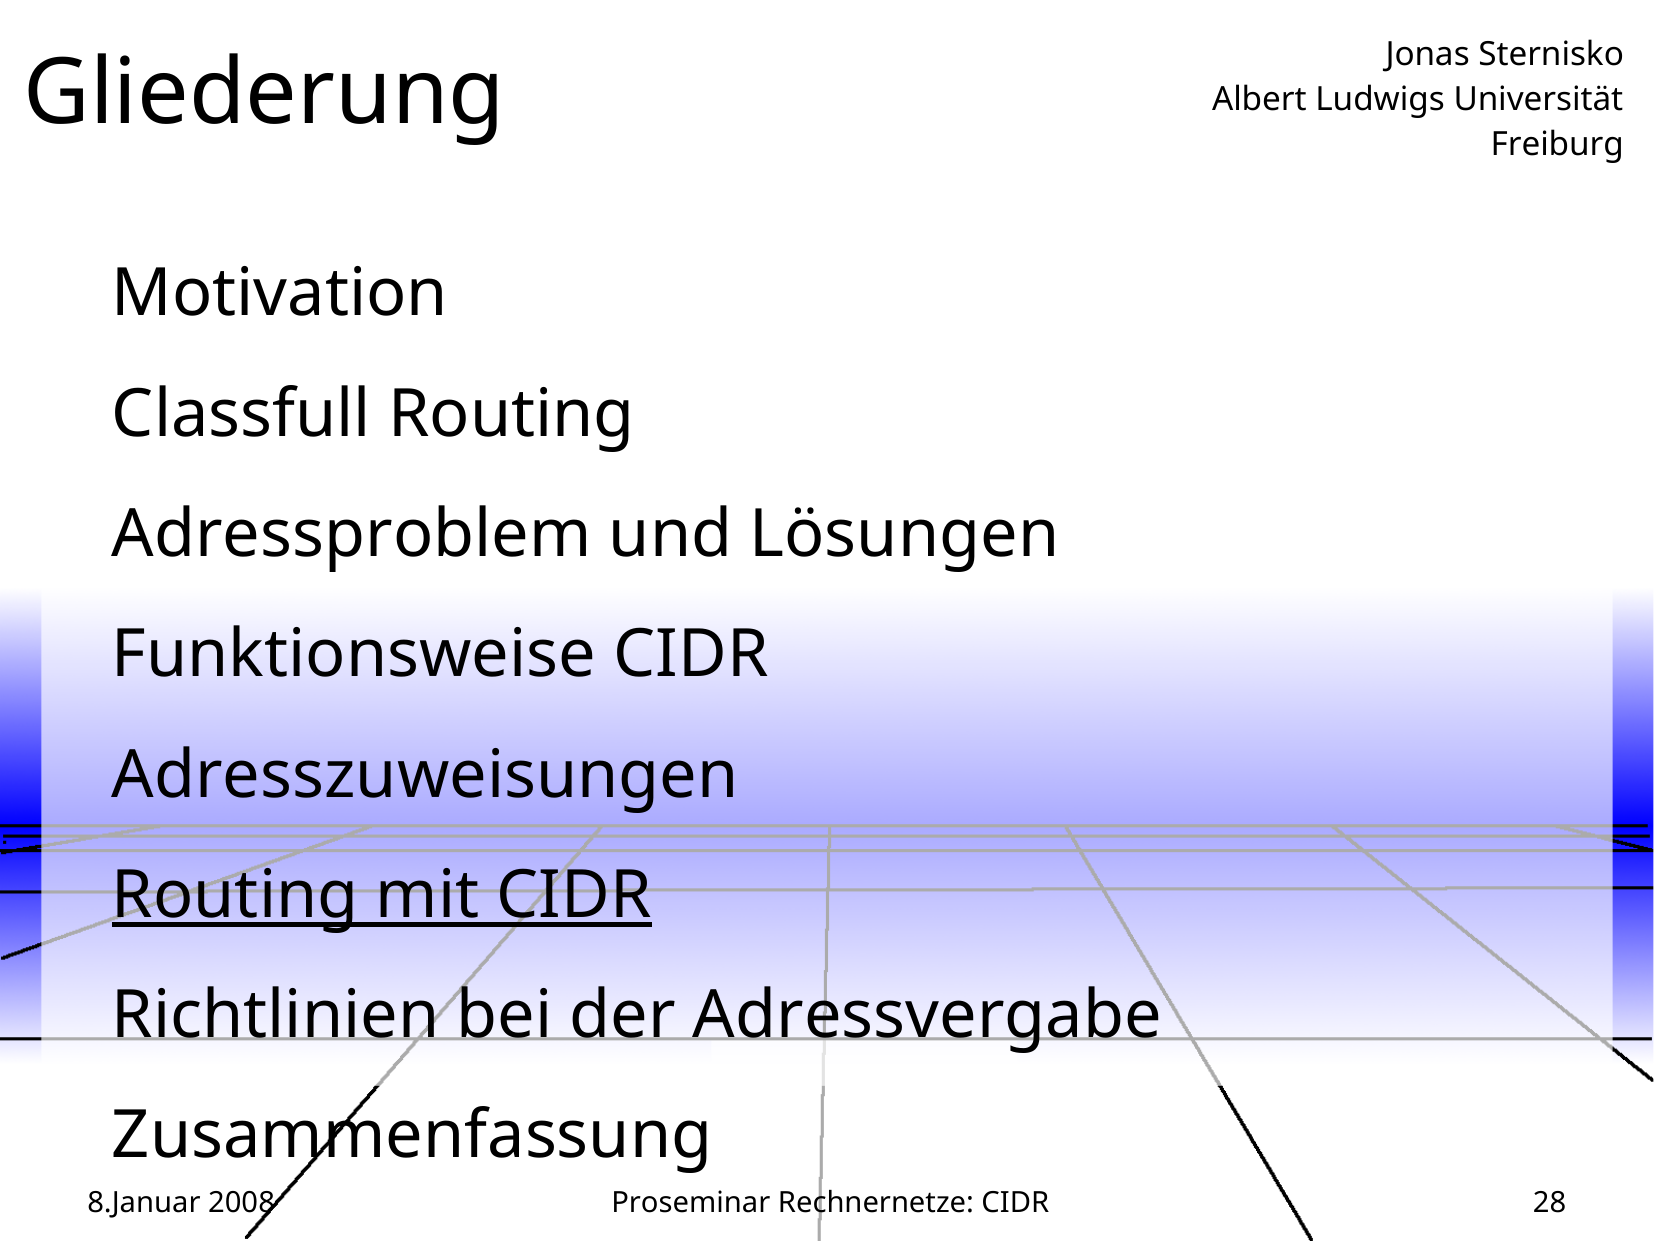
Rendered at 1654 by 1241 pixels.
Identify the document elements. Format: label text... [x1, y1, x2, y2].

title Gliederung [23, 31, 1093, 146]
list Motivation Classfull Routing Adressproblem und Lösungen Funktionsweise CIDR Adresszuweisungen Routing mit CIDR Richtlinien bei der Adressvergabe Zusammenfassung [76, 185, 1565, 1137]
picture [0, 0, 1654, 1241]
